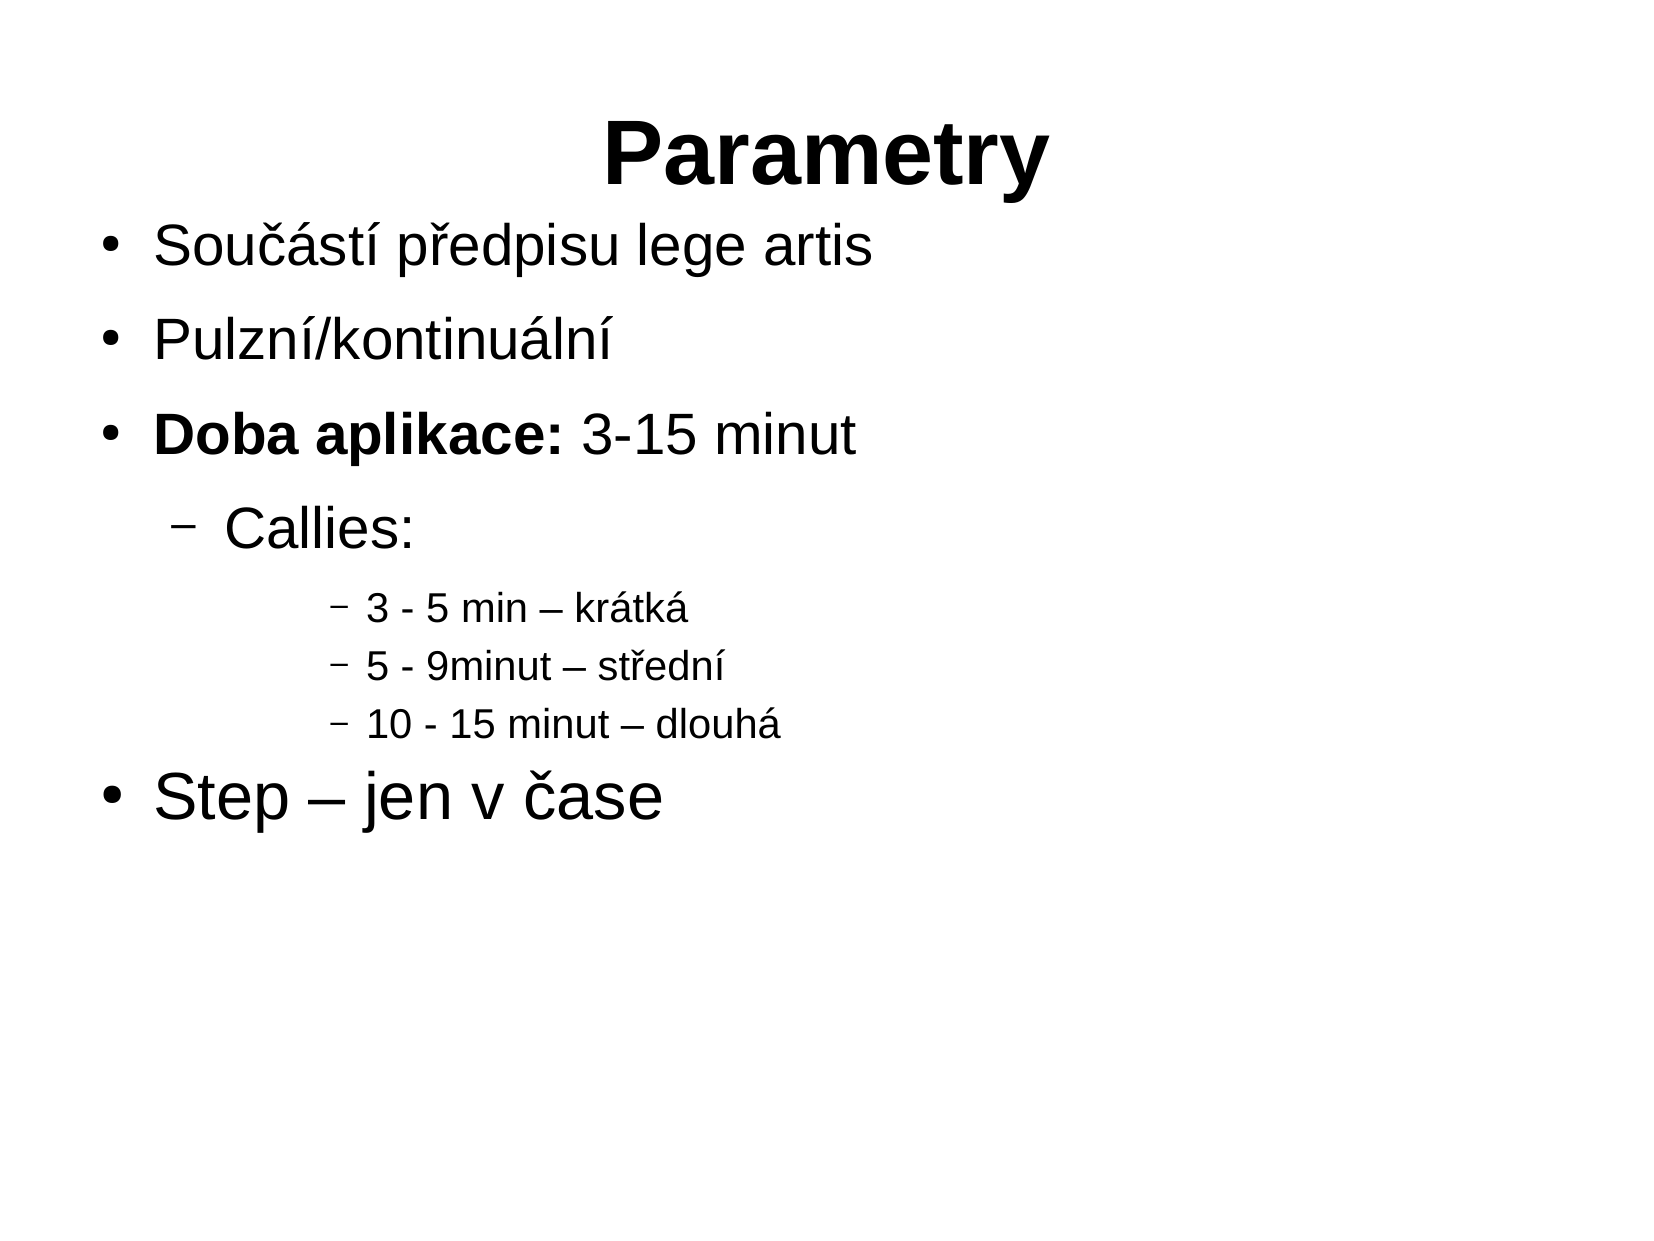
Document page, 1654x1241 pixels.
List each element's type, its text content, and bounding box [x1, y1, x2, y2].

title Parametry [82, 49, 1571, 212]
list Součástí předpisu lege artis Pulzní/kontinuální Doba aplikace: 3-15 minut Callies: 3 - 5 min – krátká 5 - 9minut – střední 10 - 15 minut – dlouhá Step – jen v čase [82, 212, 1571, 1109]
